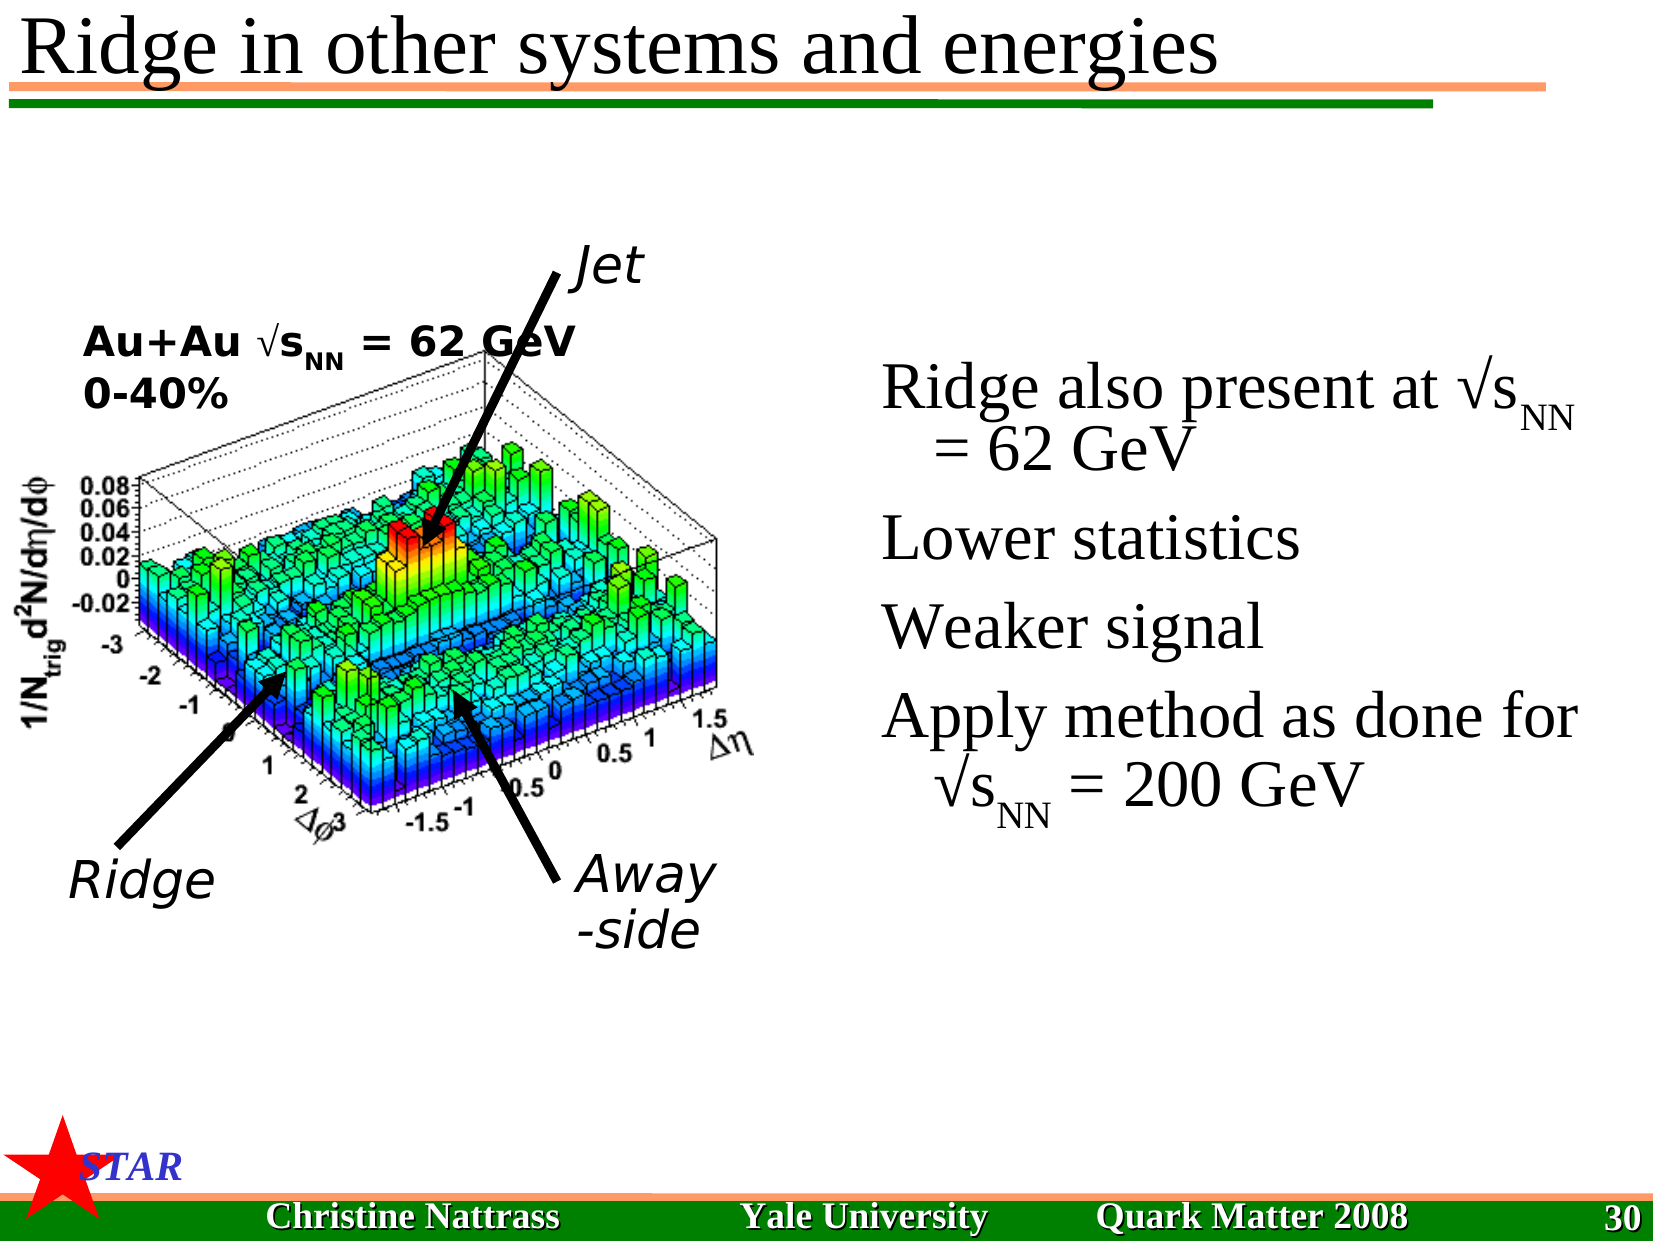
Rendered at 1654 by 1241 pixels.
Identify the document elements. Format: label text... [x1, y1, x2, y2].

text_box Away-side [561, 839, 749, 975]
text_box Jet [561, 230, 677, 307]
picture [4, 340, 754, 897]
text_box Au+Au √sNN = 62 GeV 0-40% [0, 310, 533, 436]
text_box Ridge also present at √sNN = 62 GeV Lower statistics Weaker signal Apply method as done for √sNN = 200 GeV [863, 351, 1591, 1059]
text_box Ridge [53, 845, 252, 921]
text_box Ridge in other systems and energies [19, 0, 1636, 114]
text_box Au+Au √sNN = 62 GeV 0-40% [483, 310, 661, 436]
